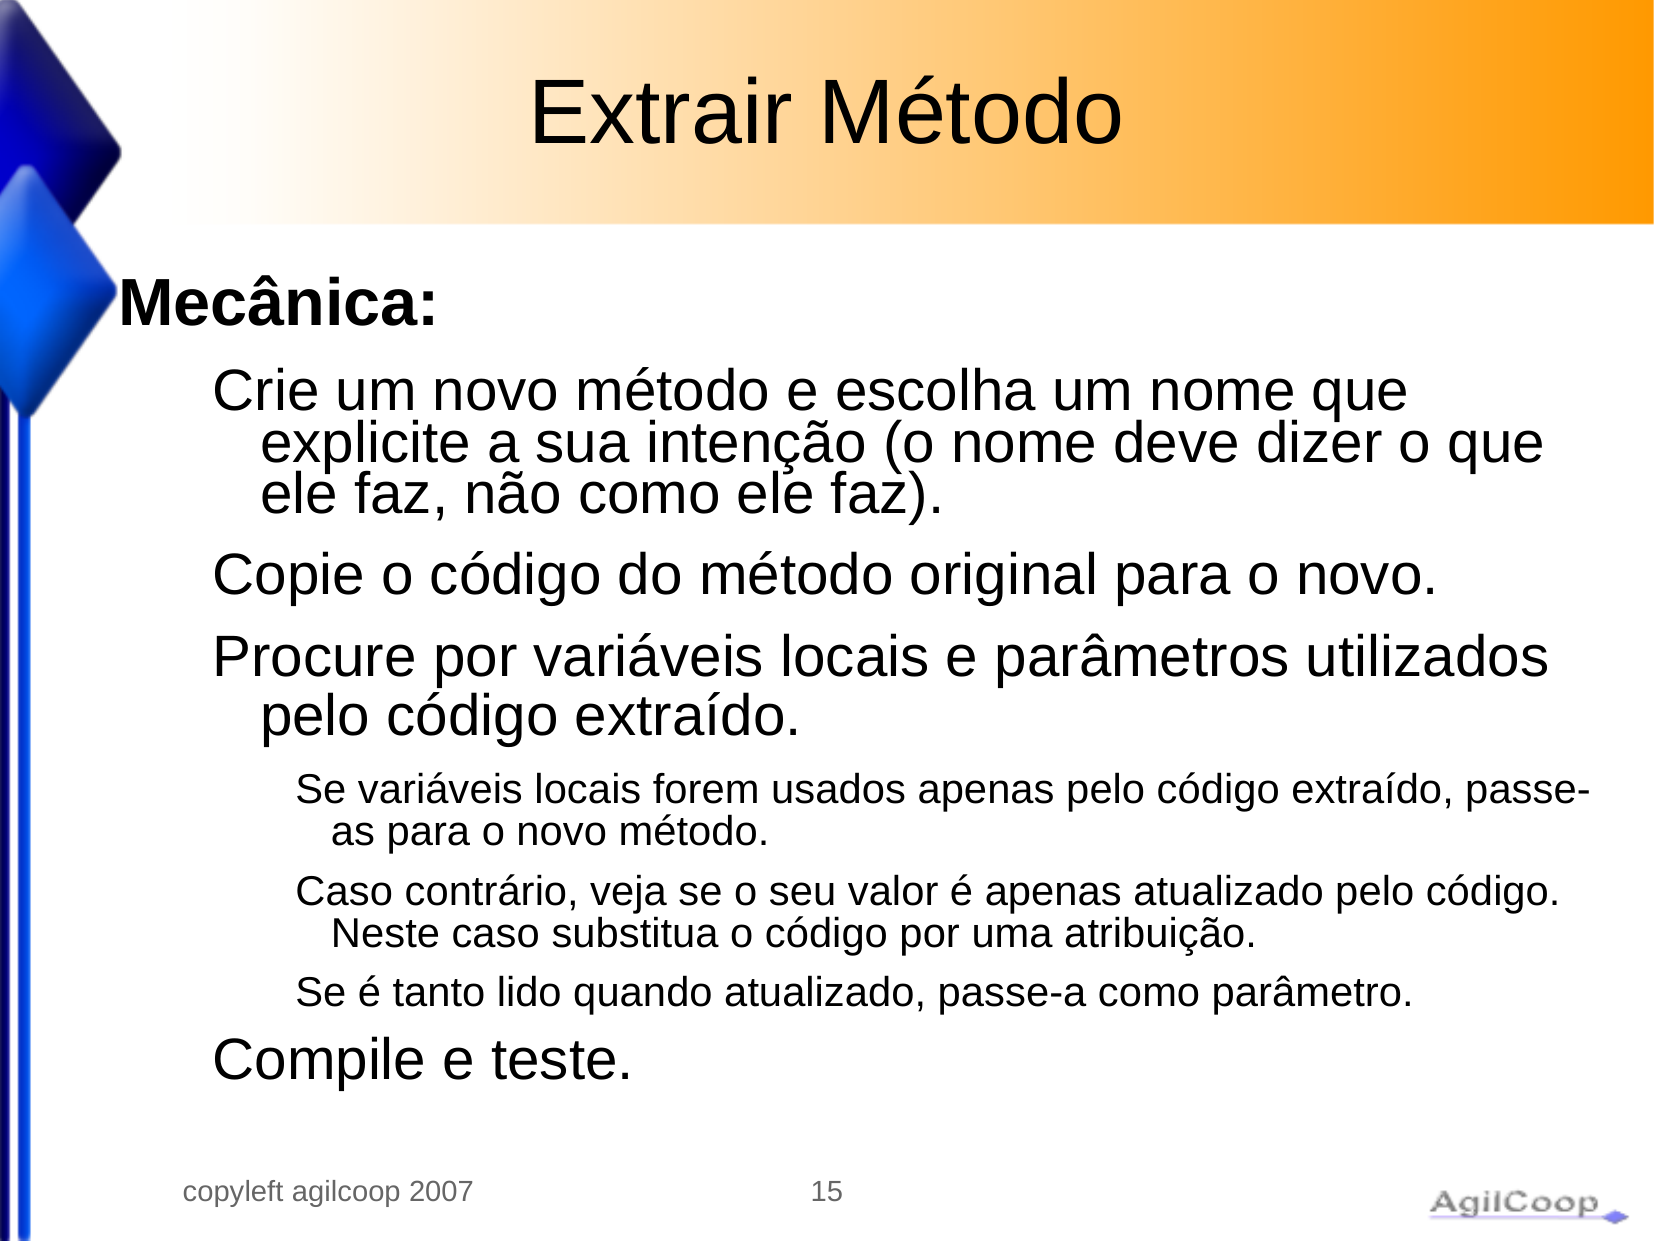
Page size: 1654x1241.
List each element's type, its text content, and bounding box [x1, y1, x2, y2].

title Extrair Método [82, 8, 1571, 216]
list Mecânica: Crie um novo método e escolha um nome que explicite a sua intenção (o nome deve dizer o que ele faz, não como ele faz). Copie o código do método original para o novo. Procure por variáveis locais e parâmetros utilizados pelo código extraído. Se variáveis locais forem usados apenas pelo código extraído, passe-as para o novo método. Caso contrário, veja se o seu valor é apenas atualizado pelo código. Neste caso substitua o código por uma atribuição. Se é tanto lido quando atualizado, passe-a como parâmetro. Compile e teste. [118, 271, 1607, 1123]
picture [0, 0, 1654, 1241]
